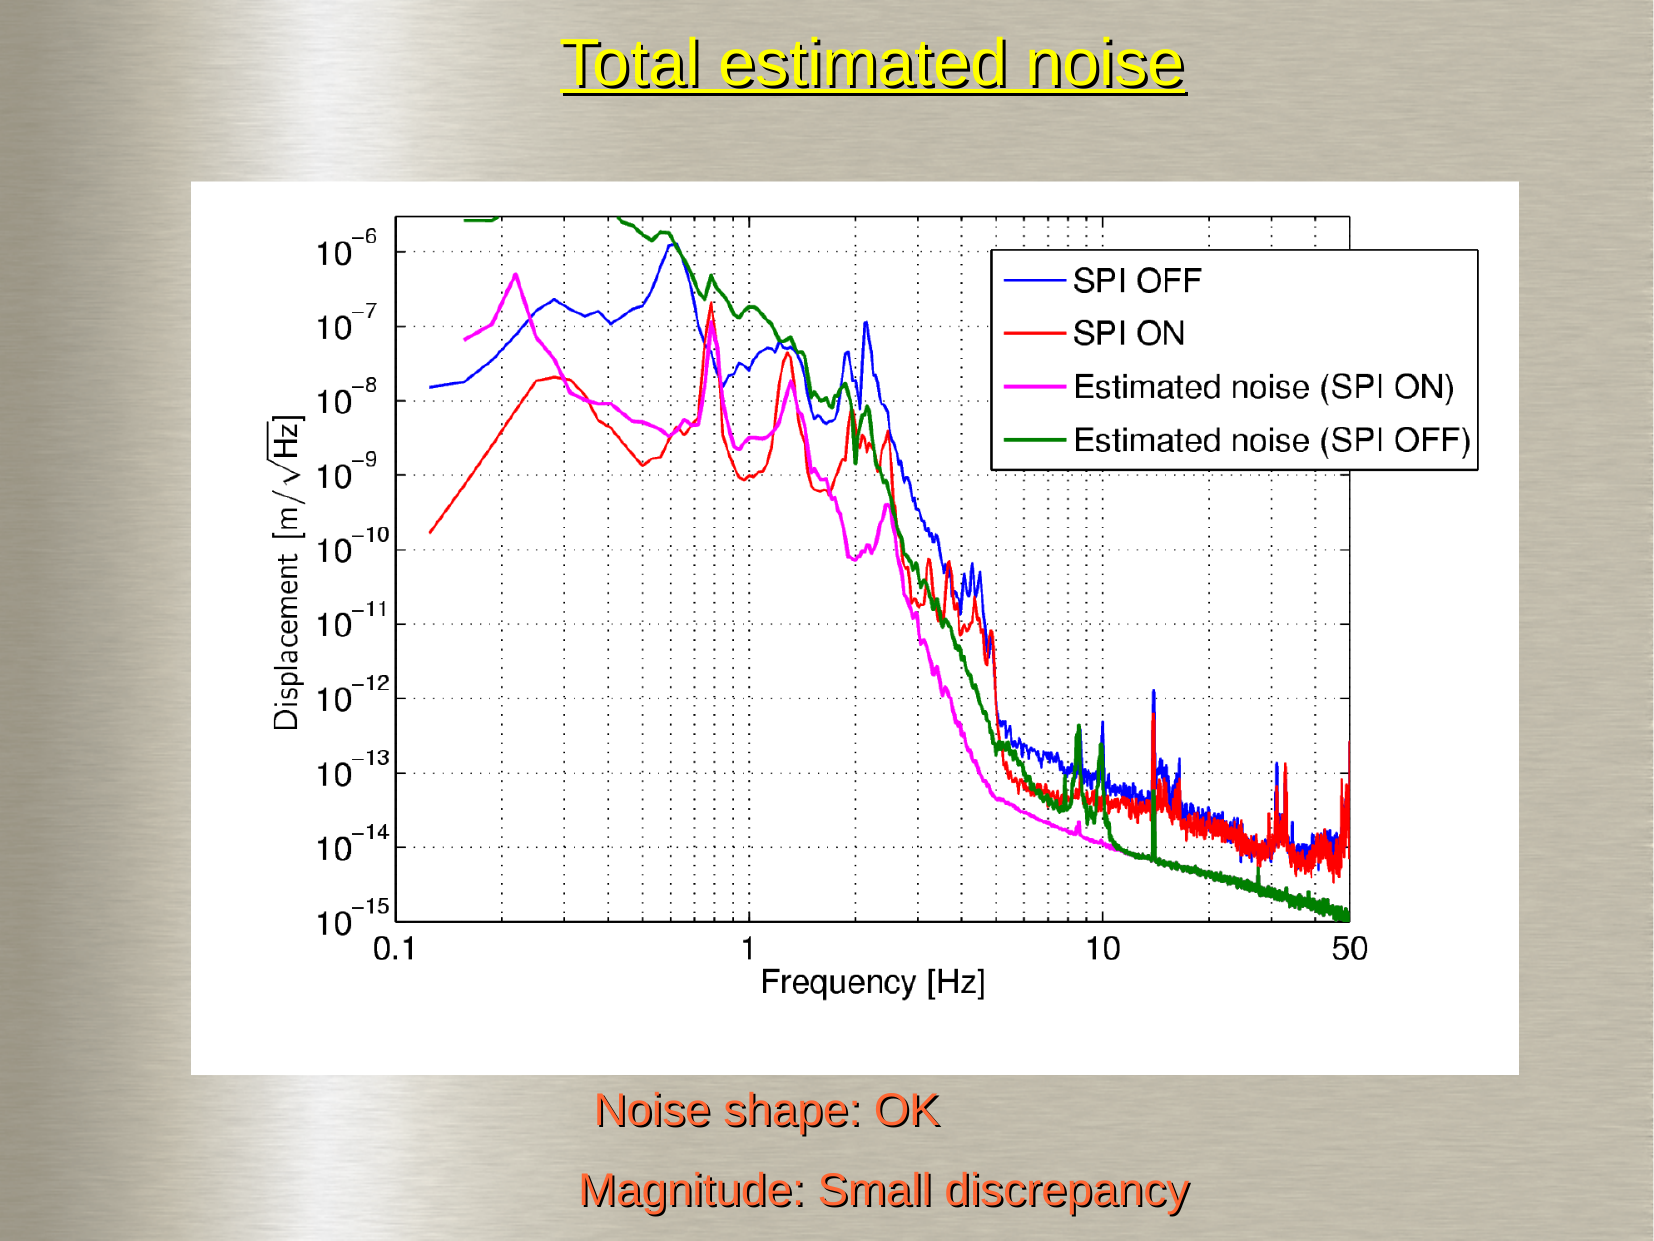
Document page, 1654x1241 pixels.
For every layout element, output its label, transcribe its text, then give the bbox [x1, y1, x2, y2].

text_box Magnitude: Small discrepancy [563, 1156, 1192, 1223]
picture [0, 0, 1654, 1241]
text_box Noise shape: OK [578, 1076, 949, 1143]
text_box Total estimated noise [544, 17, 1203, 108]
